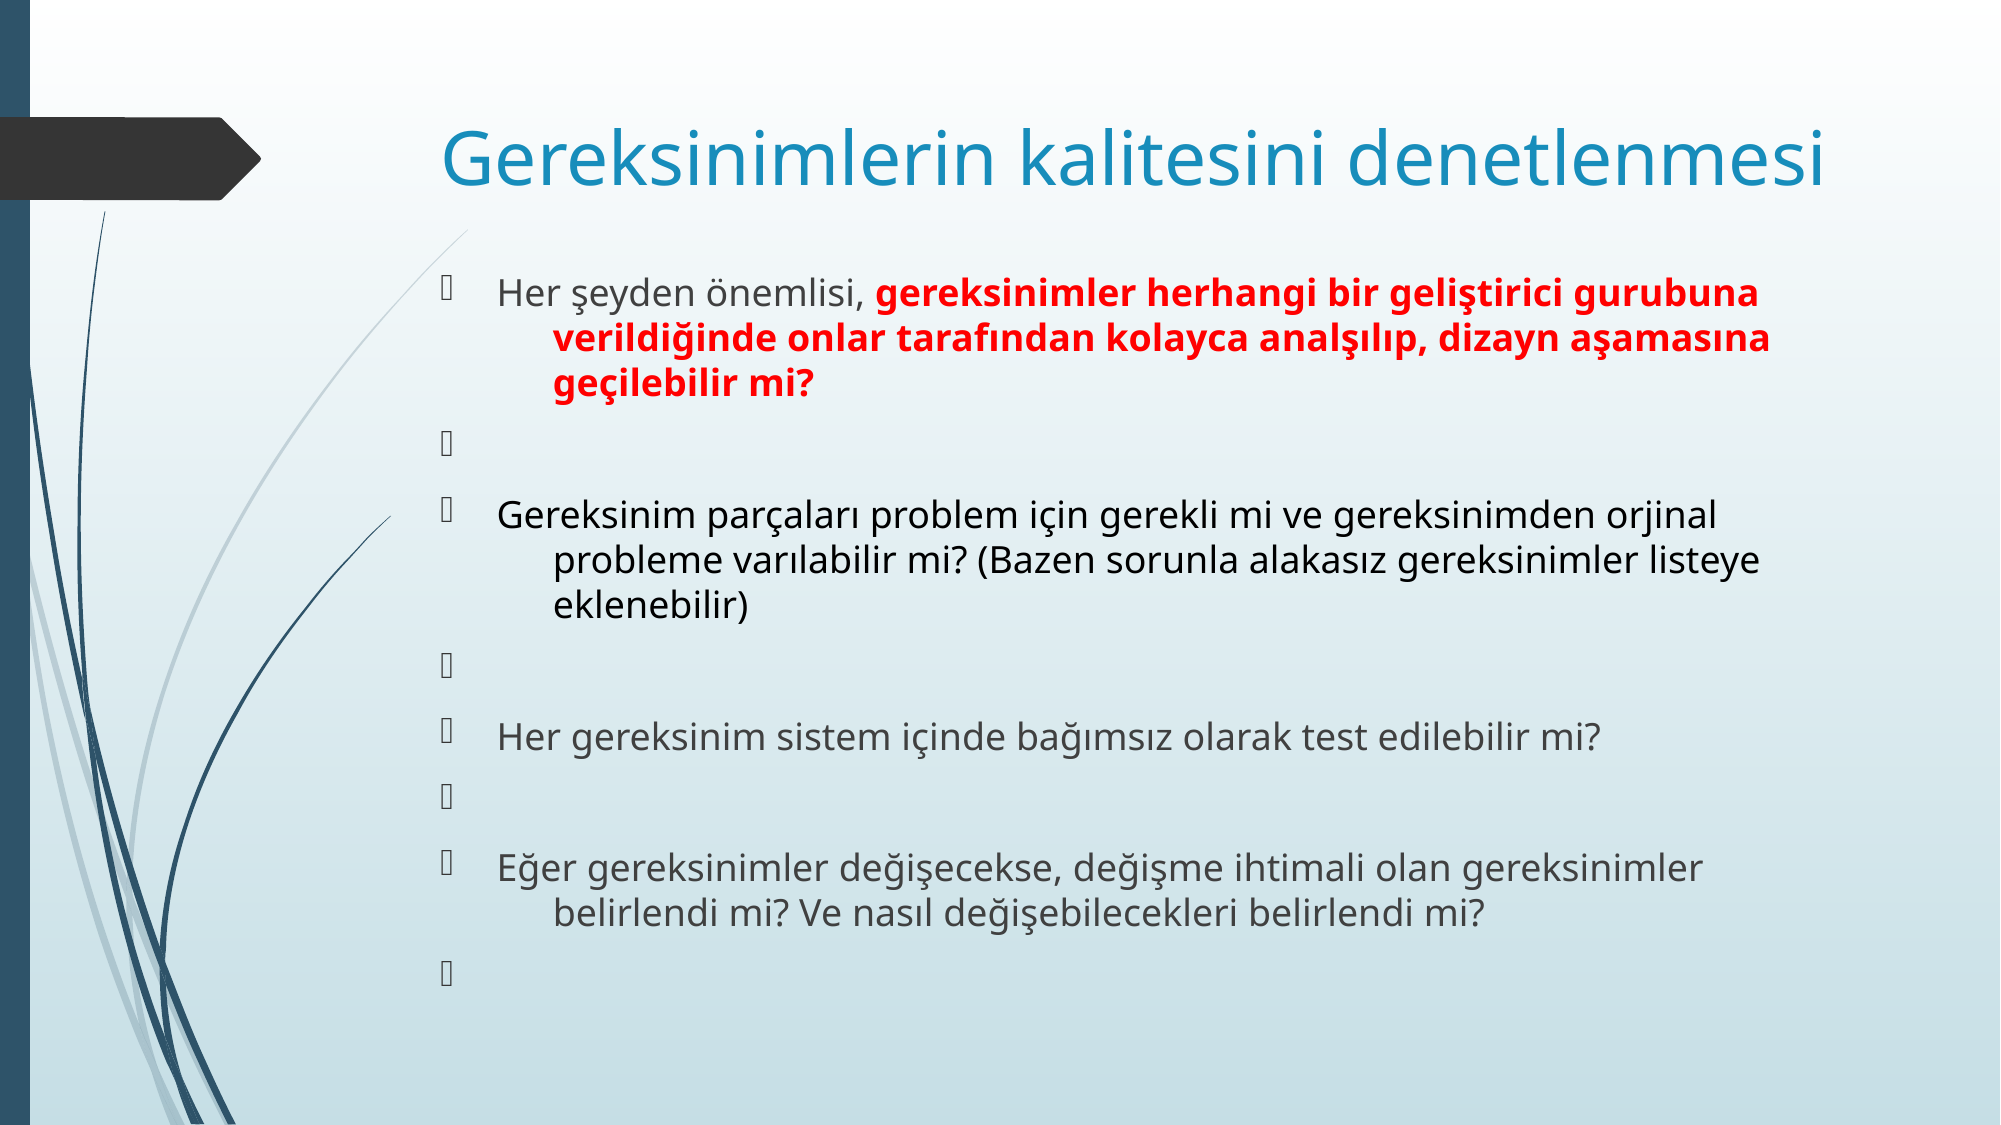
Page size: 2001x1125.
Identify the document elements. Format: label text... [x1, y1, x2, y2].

title Gereksinimlerin kalitesini denetlenmesi [425, 102, 1888, 261]
list Her şeyden önemlisi, gereksinimler herhangi bir geliştirici gurubuna verildiğinde onlar tarafından kolayca analşılıp, dizayn aşamasına geçilebilir mi? Gereksinim parçaları problem için gerekli mi ve gereksinimden orjinal probleme varılabilir mi? (Bazen sorunla alakasız gereksinimler listeye eklenebilir) Her gereksinim sistem içinde bağımsız olarak test edilebilir mi? Eğer gereksinimler değişecekse, değişme ihtimali olan gereksinimler belirlendi mi? Ve nasıl değişebilecekleri belirlendi mi? [425, 261, 1888, 1068]
